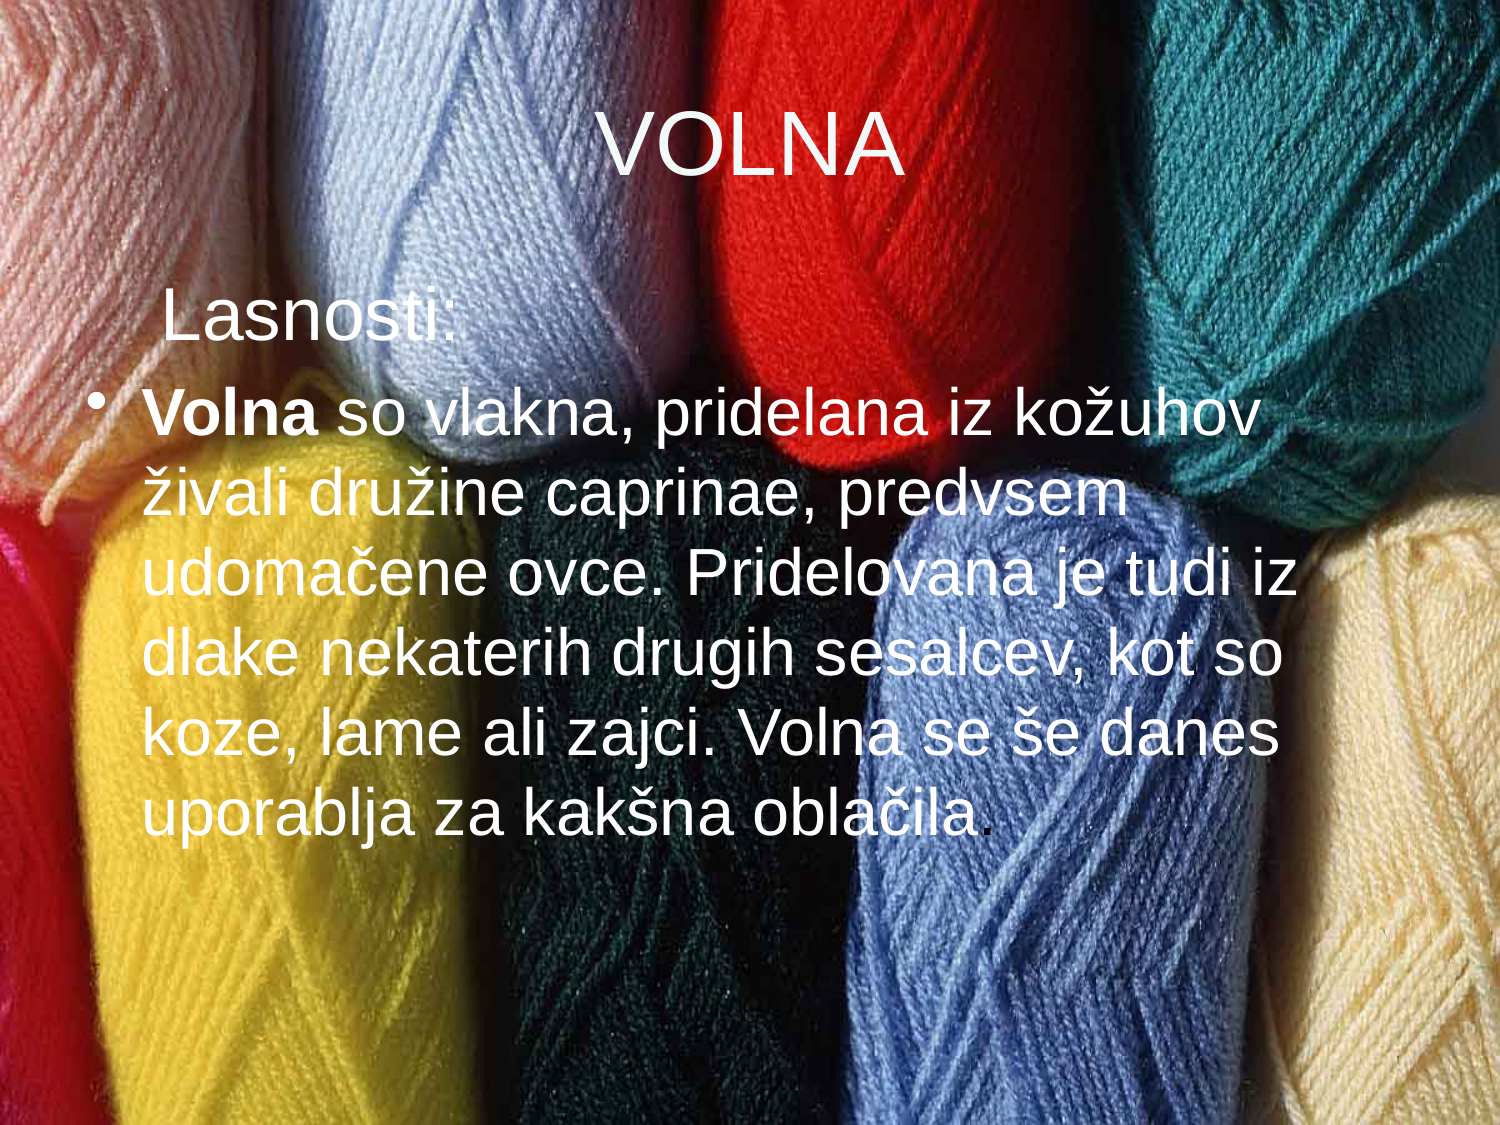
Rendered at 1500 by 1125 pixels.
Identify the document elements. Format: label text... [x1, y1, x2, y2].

title VOLNA [75, 45, 1425, 233]
picture [0, 0, 1500, 1125]
list Lasnosti: Volna so vlakna, pridelana iz kožuhov živali družine caprinae, predvsem udomačene ovce. Pridelovana je tudi iz dlake nekaterih drugih sesalcev, kot so koze, lame ali zajci. Volna se še danes uporablja za kakšna oblačila. [70, 257, 1421, 1001]
